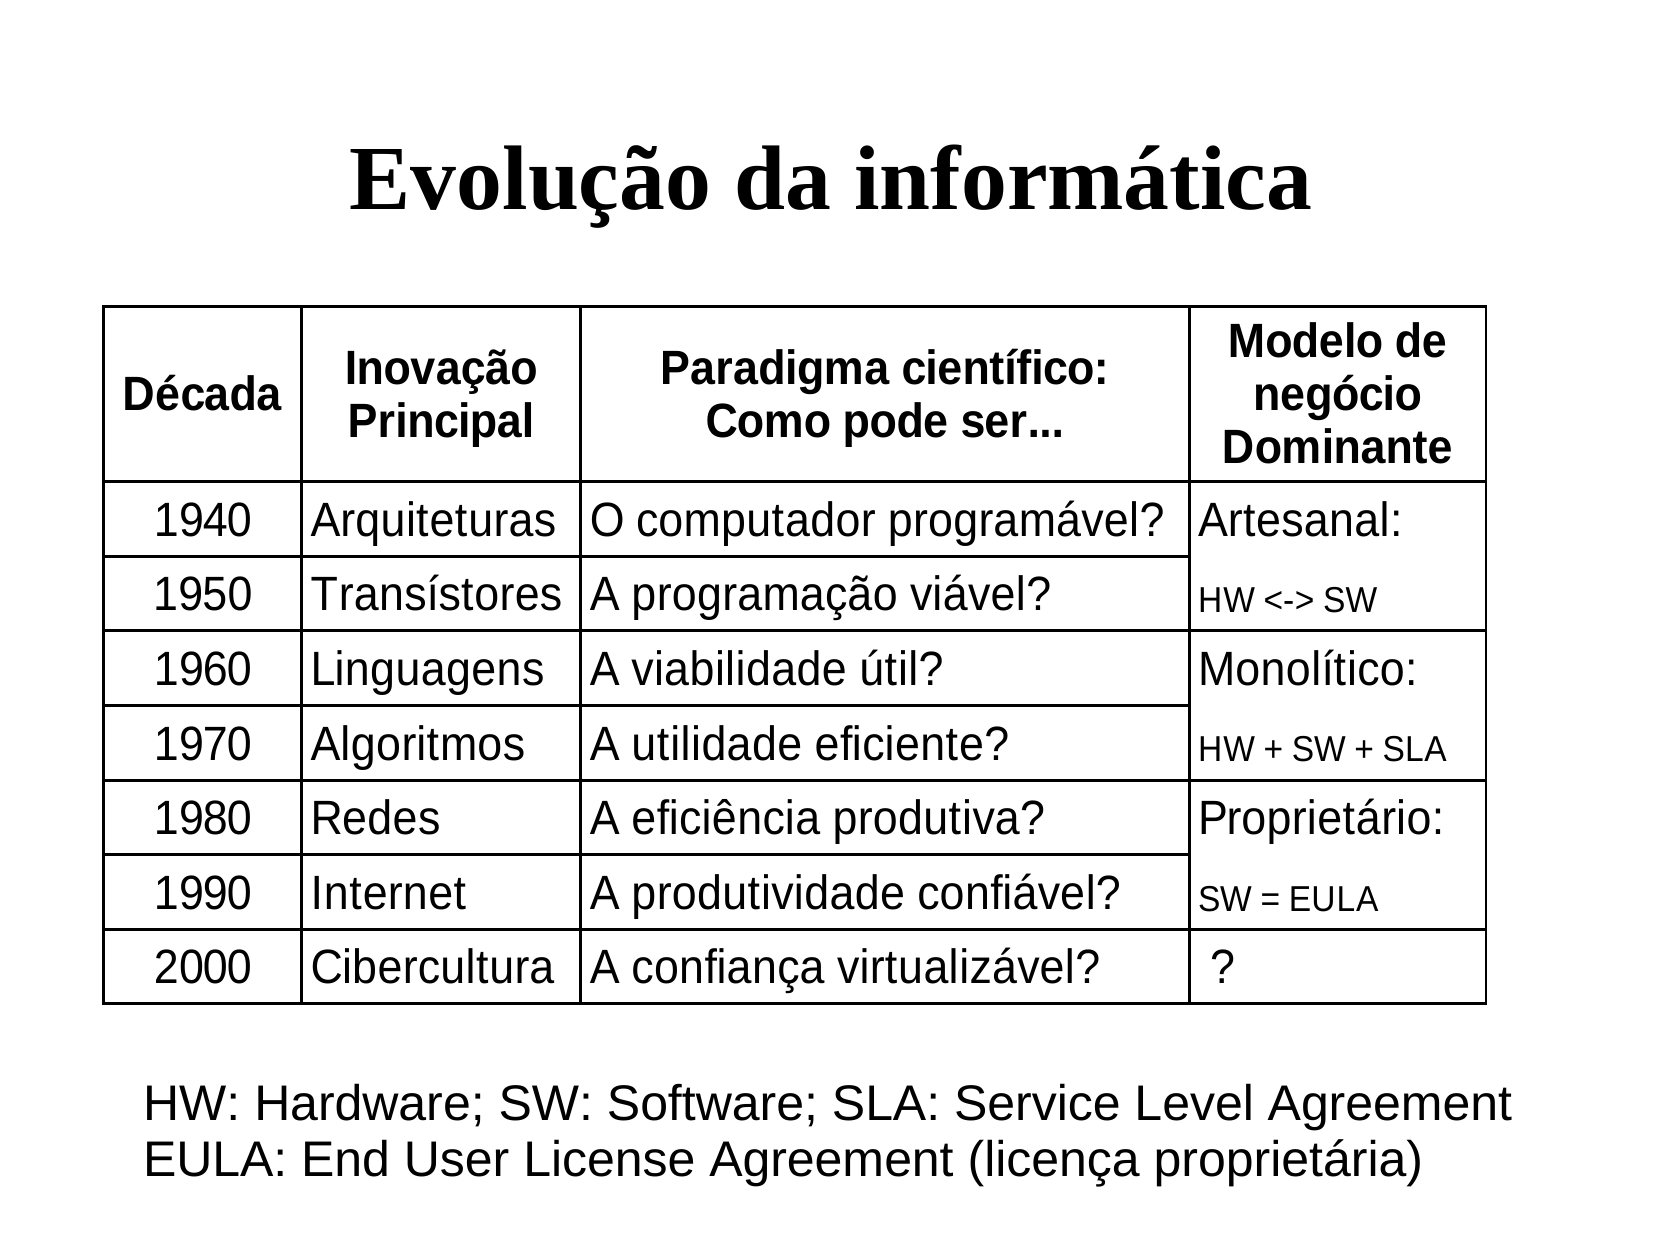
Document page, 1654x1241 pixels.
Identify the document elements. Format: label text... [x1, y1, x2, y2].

chart [101, 304, 1489, 1006]
text_box HW: Hardware; SW: Software; SLA: Service Level Agreement EULA: End User License Agreement (licença proprietária) [143, 1075, 1487, 1188]
title Evolução da informática [140, 75, 1547, 282]
